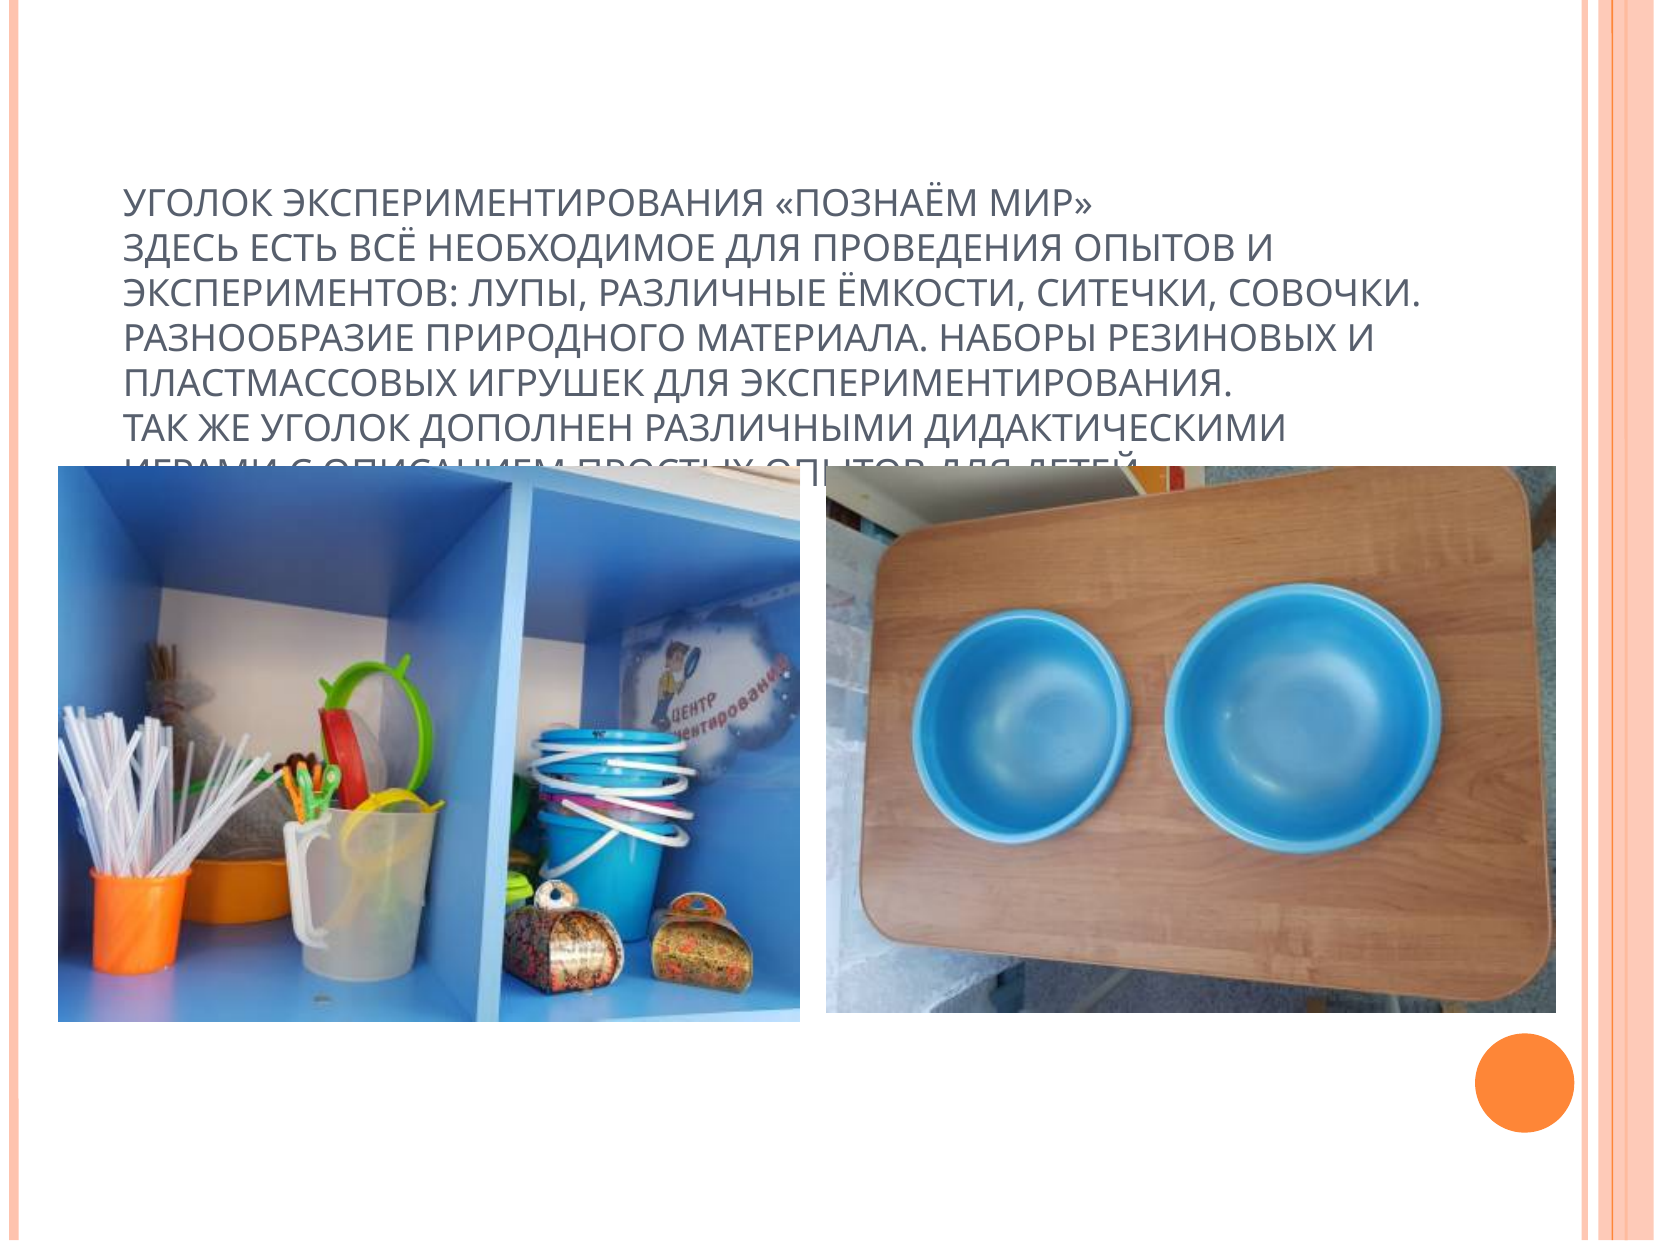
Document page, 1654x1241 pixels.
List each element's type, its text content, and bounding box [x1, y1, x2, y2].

picture [58, 466, 800, 1022]
picture [826, 466, 1556, 1013]
title Уголок экспериментирования «Познаём мир» Здесь есть всё необходимое для проведения опытов и экспериментов: лупы, различные ёмкости, ситечки, совочки. Разнообразие природного материала. Наборы резиновых и пластмассовых игрушек для экспериментирования. Так же уголок дополнен различными дидактическими играми с описанием простых опытов для детей. [106, 171, 1457, 432]
